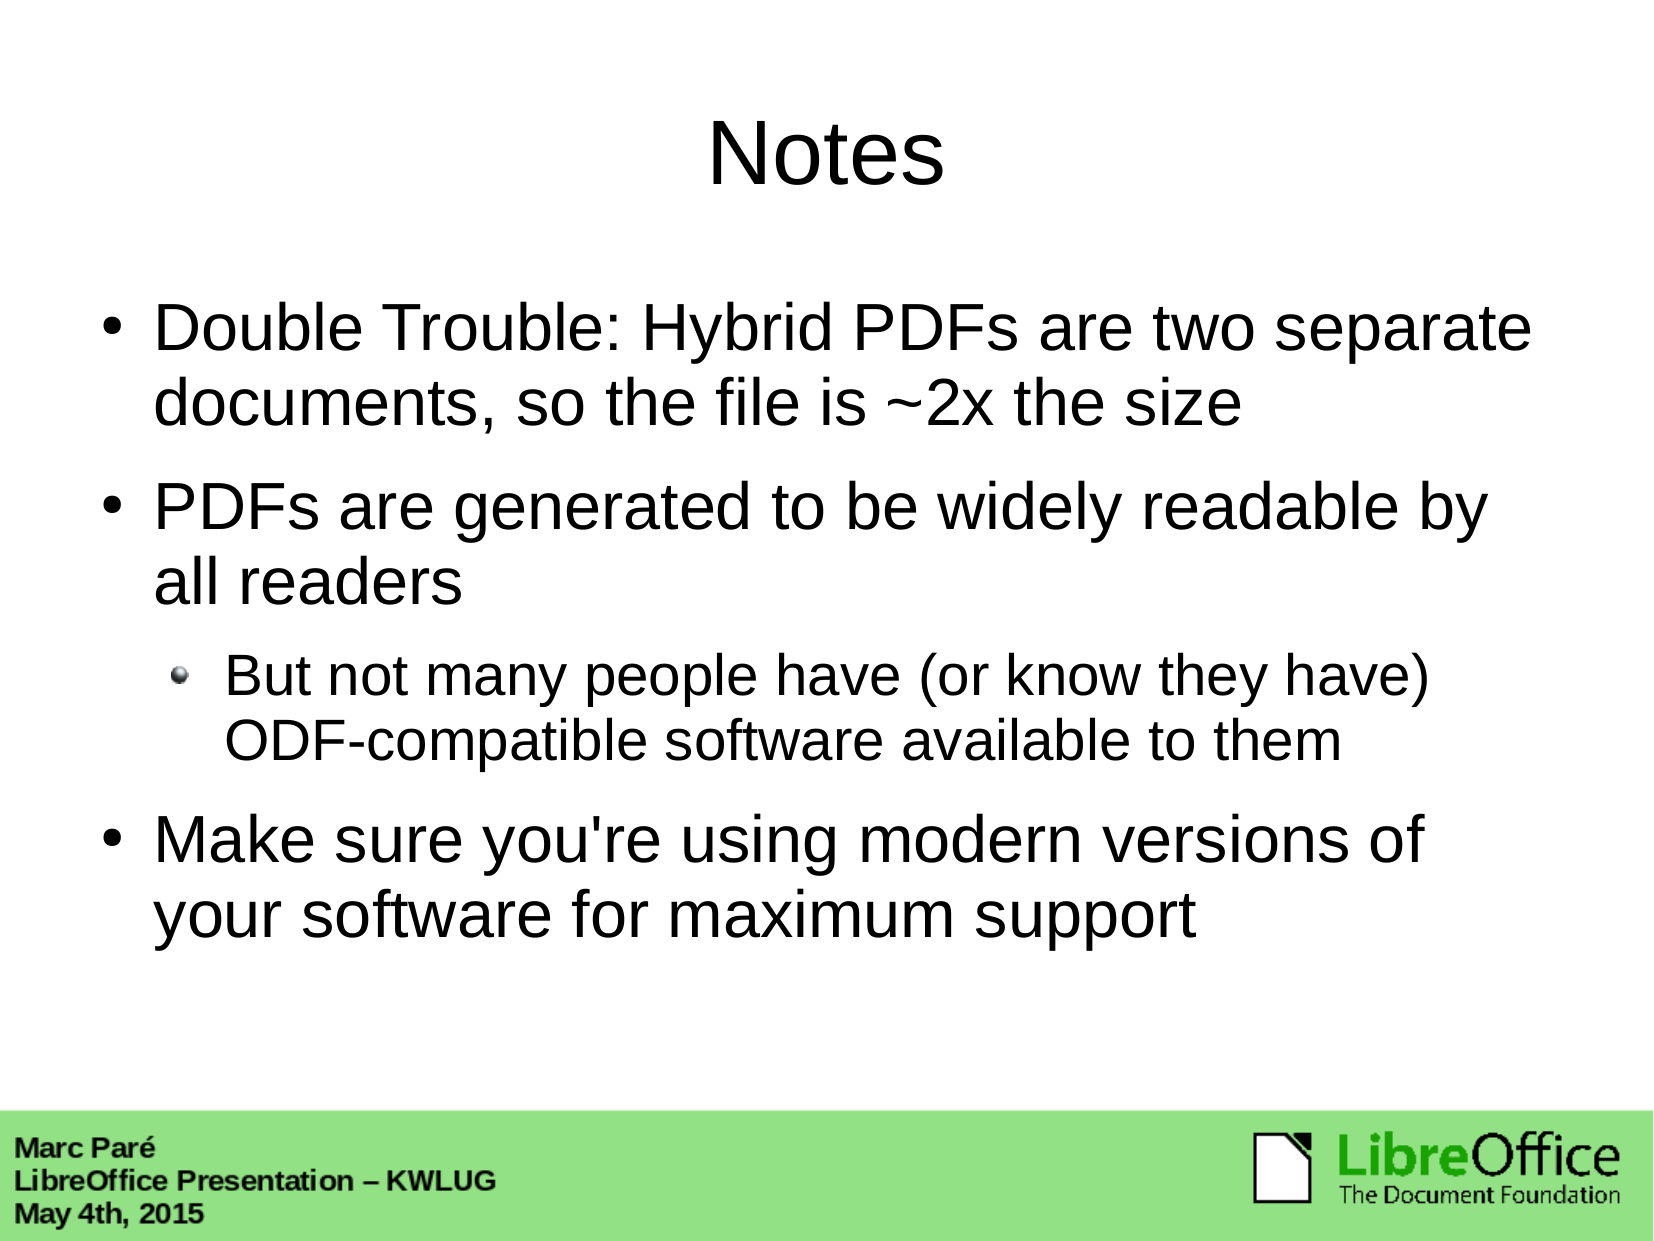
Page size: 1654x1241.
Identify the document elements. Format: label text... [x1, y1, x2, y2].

picture [0, 0, 1654, 1241]
list Double Trouble: Hybrid PDFs are two separate documents, so the file is ~2x the size PDFs are generated to be widely readable by all readers But not many people have (or know they have) ODF-compatible software available to them Make sure you're using modern versions of your software for maximum support [82, 290, 1571, 1010]
title Notes [82, 49, 1571, 257]
